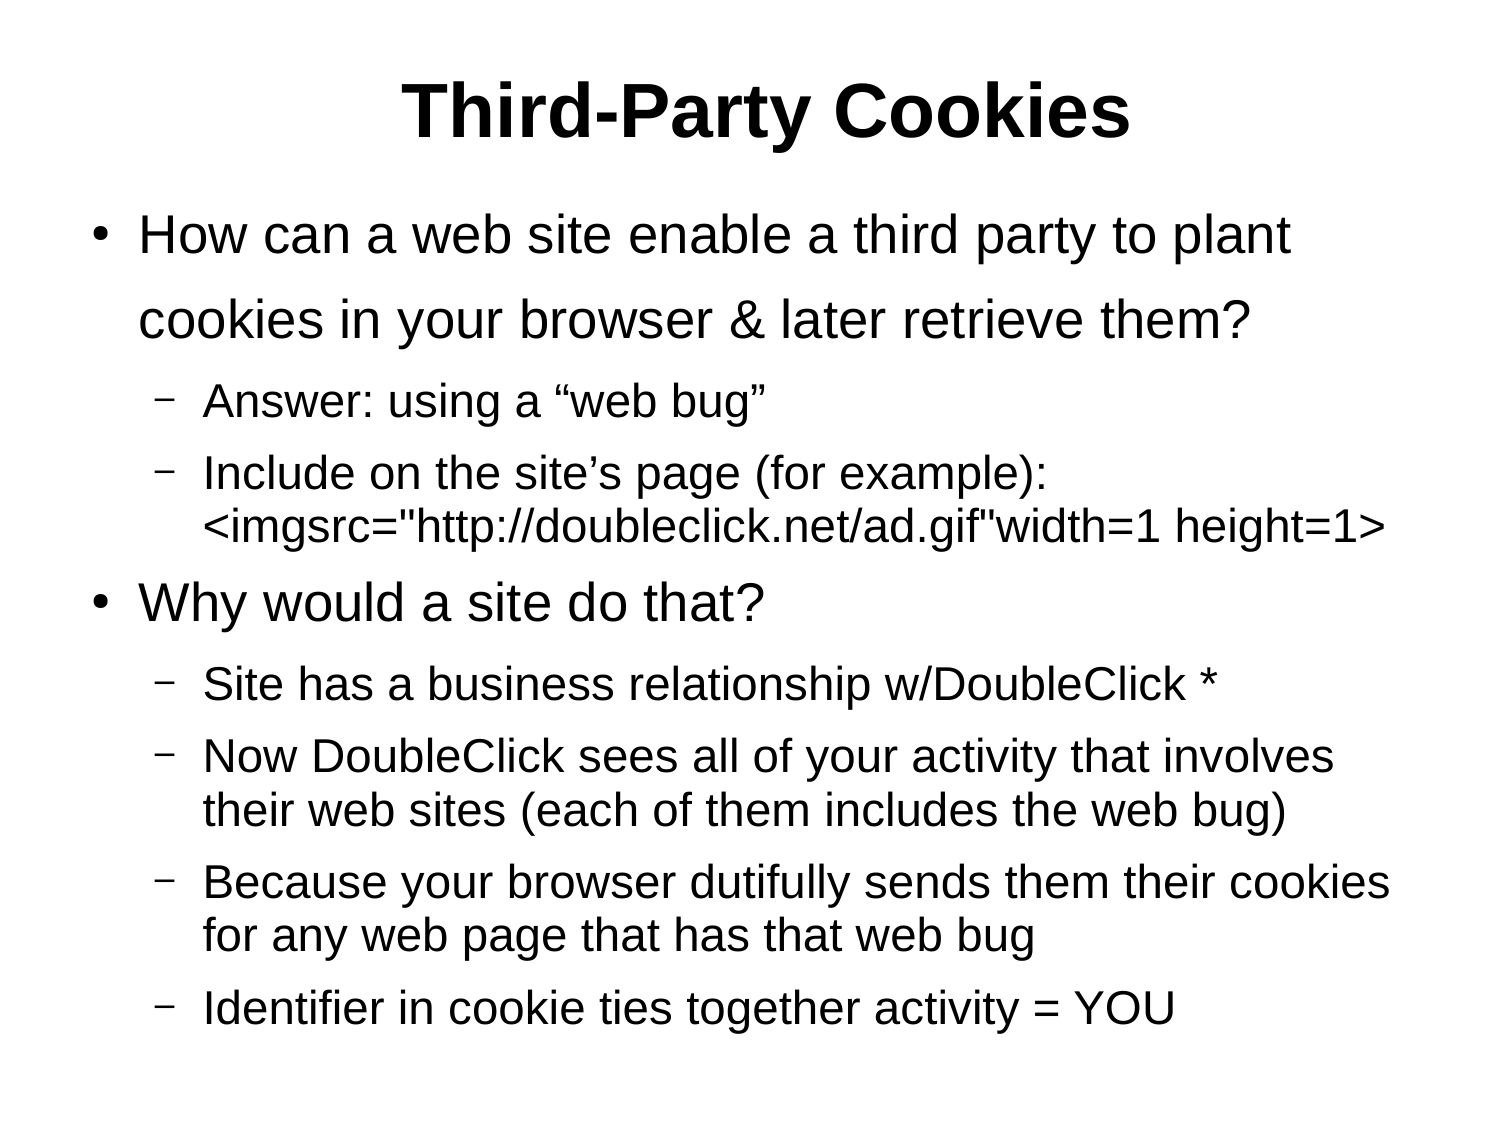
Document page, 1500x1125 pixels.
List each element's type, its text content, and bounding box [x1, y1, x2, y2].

title Third-Party Cookies [75, 44, 1425, 177]
list How can a web site enable a third party to plant cookies in your browser & later retrieve them? Answer: using a “web bug” Include on the site’s page (for example): <img src="http://doubleclick.net/ad.gif" width=1 height=1> Why would a site do that? Site has a business relationship w/DoubleClick * Now DoubleClick sees all of your activity that involves their web sites (each of them includes the web bug) Because your browser dutifully sends them their cookies for any web page that has that web bug Identifier in cookie ties together activity = YOU [75, 204, 1395, 1075]
